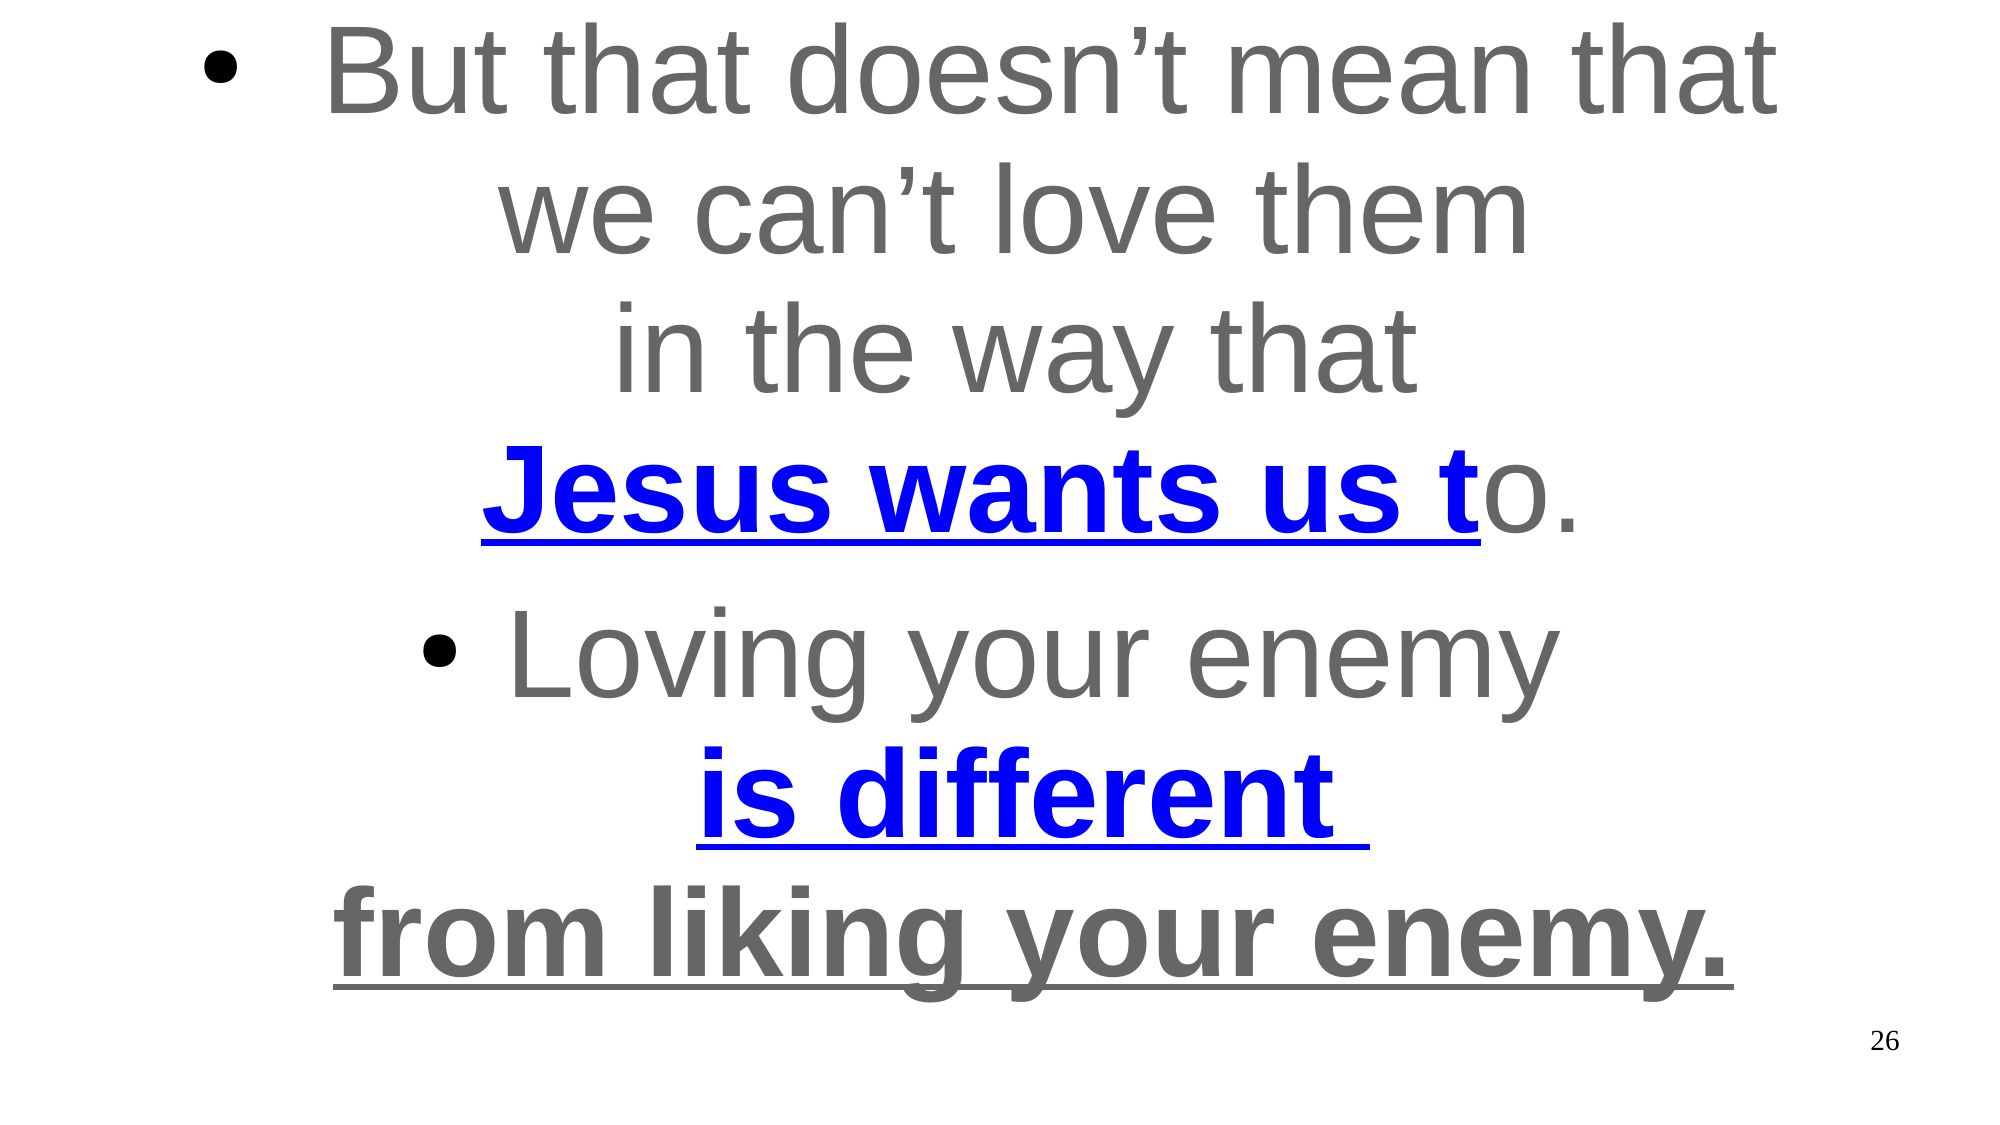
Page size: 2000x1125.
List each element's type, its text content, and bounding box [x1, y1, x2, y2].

list But that doesn’t mean that we can’t love them in the way that Jesus wants us to. Loving your enemy is different from liking your enemy. [0, 0, 1996, 1123]
